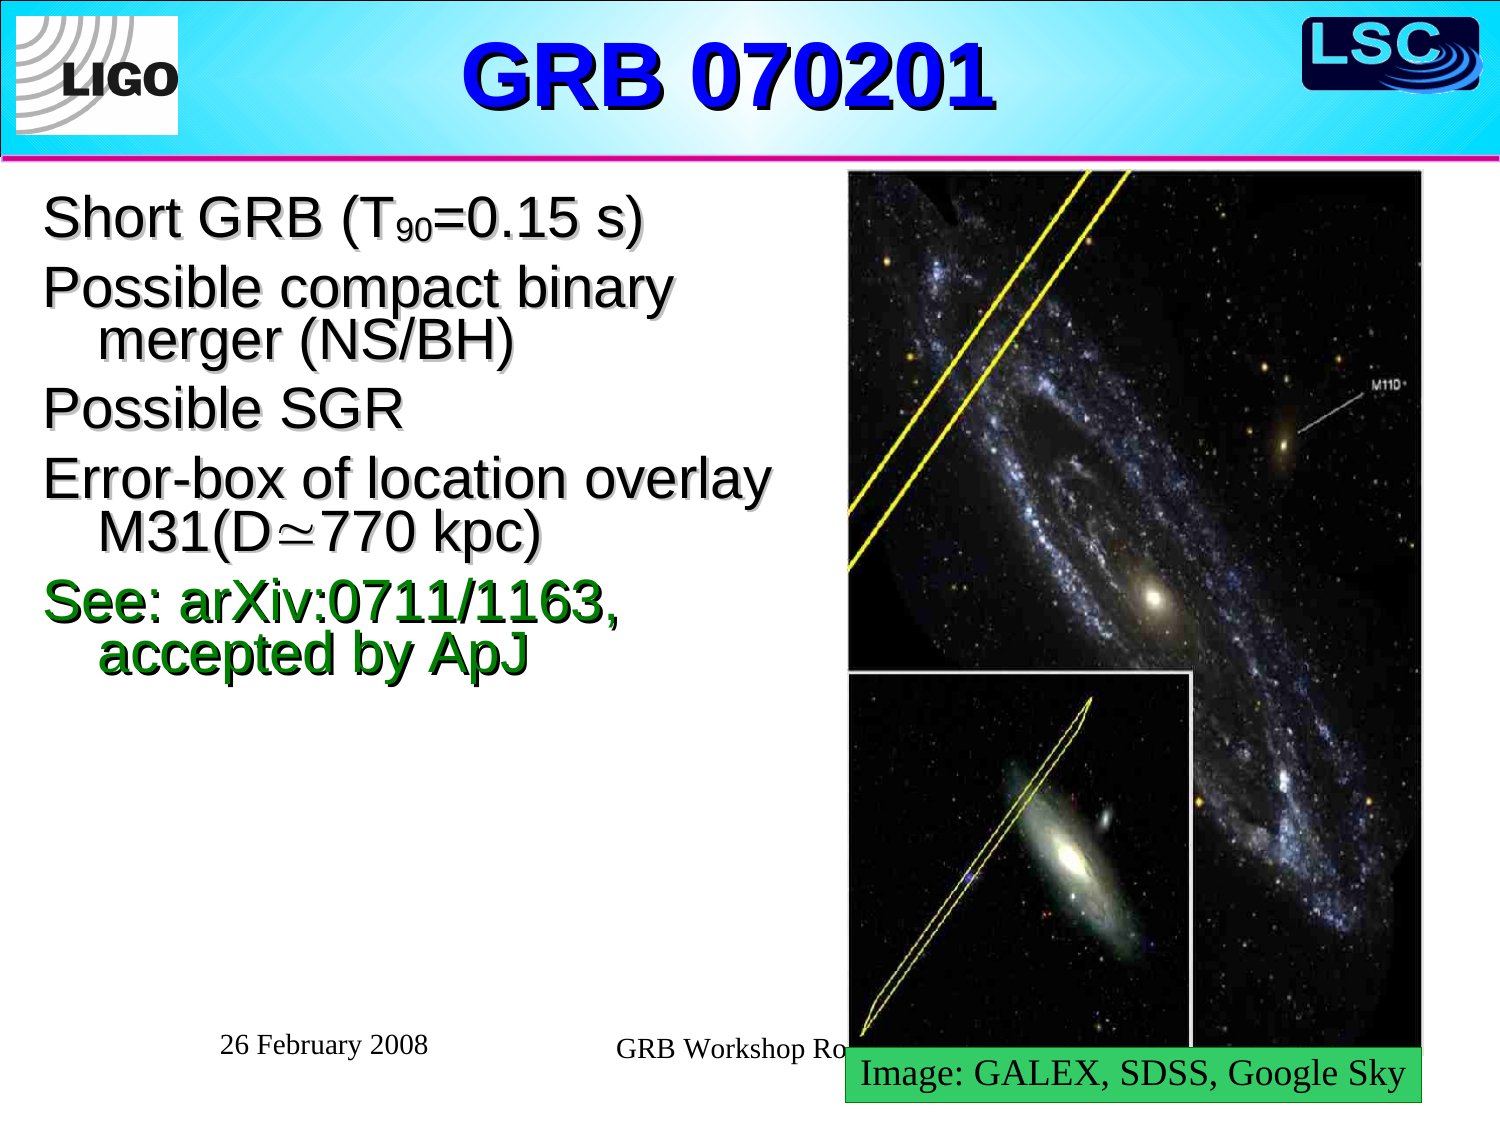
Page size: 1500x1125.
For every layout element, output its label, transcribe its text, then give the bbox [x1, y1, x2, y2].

picture [847, 169, 1424, 1056]
list Short GRB (T90=0.15 s) Possible compact binary merger (NS/BH) Possible SGR Error-box of location overlay M31(D≃770 kpc) See: arXiv:0711/1163, accepted by ApJ [42, 195, 815, 983]
picture [1302, 17, 1483, 94]
title GRB 070201 [210, 12, 1246, 152]
text_box Image: GALEX, SDSS, Google Sky [845, 1047, 1422, 1103]
